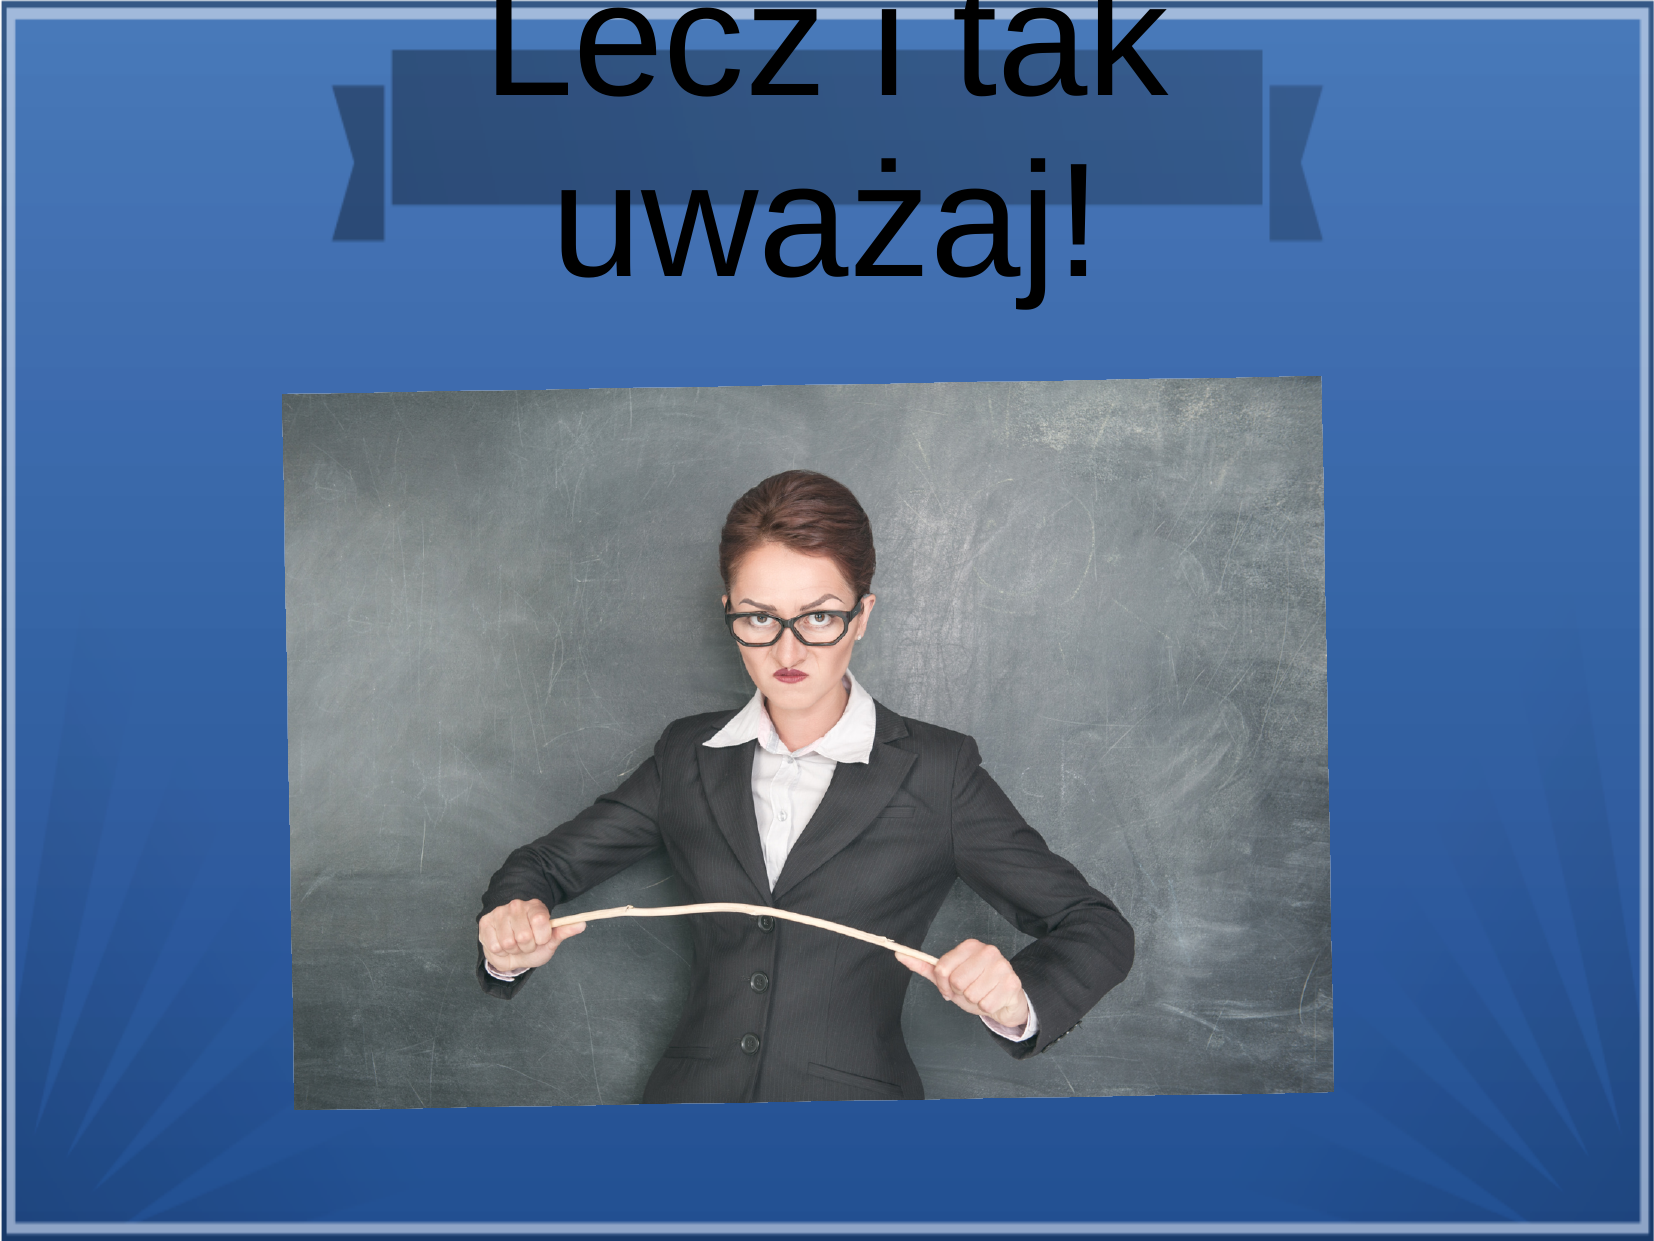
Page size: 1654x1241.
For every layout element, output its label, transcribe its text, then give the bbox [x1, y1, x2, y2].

title Lecz i tak uważaj! [389, 0, 1264, 308]
picture [0, 0, 1654, 1241]
